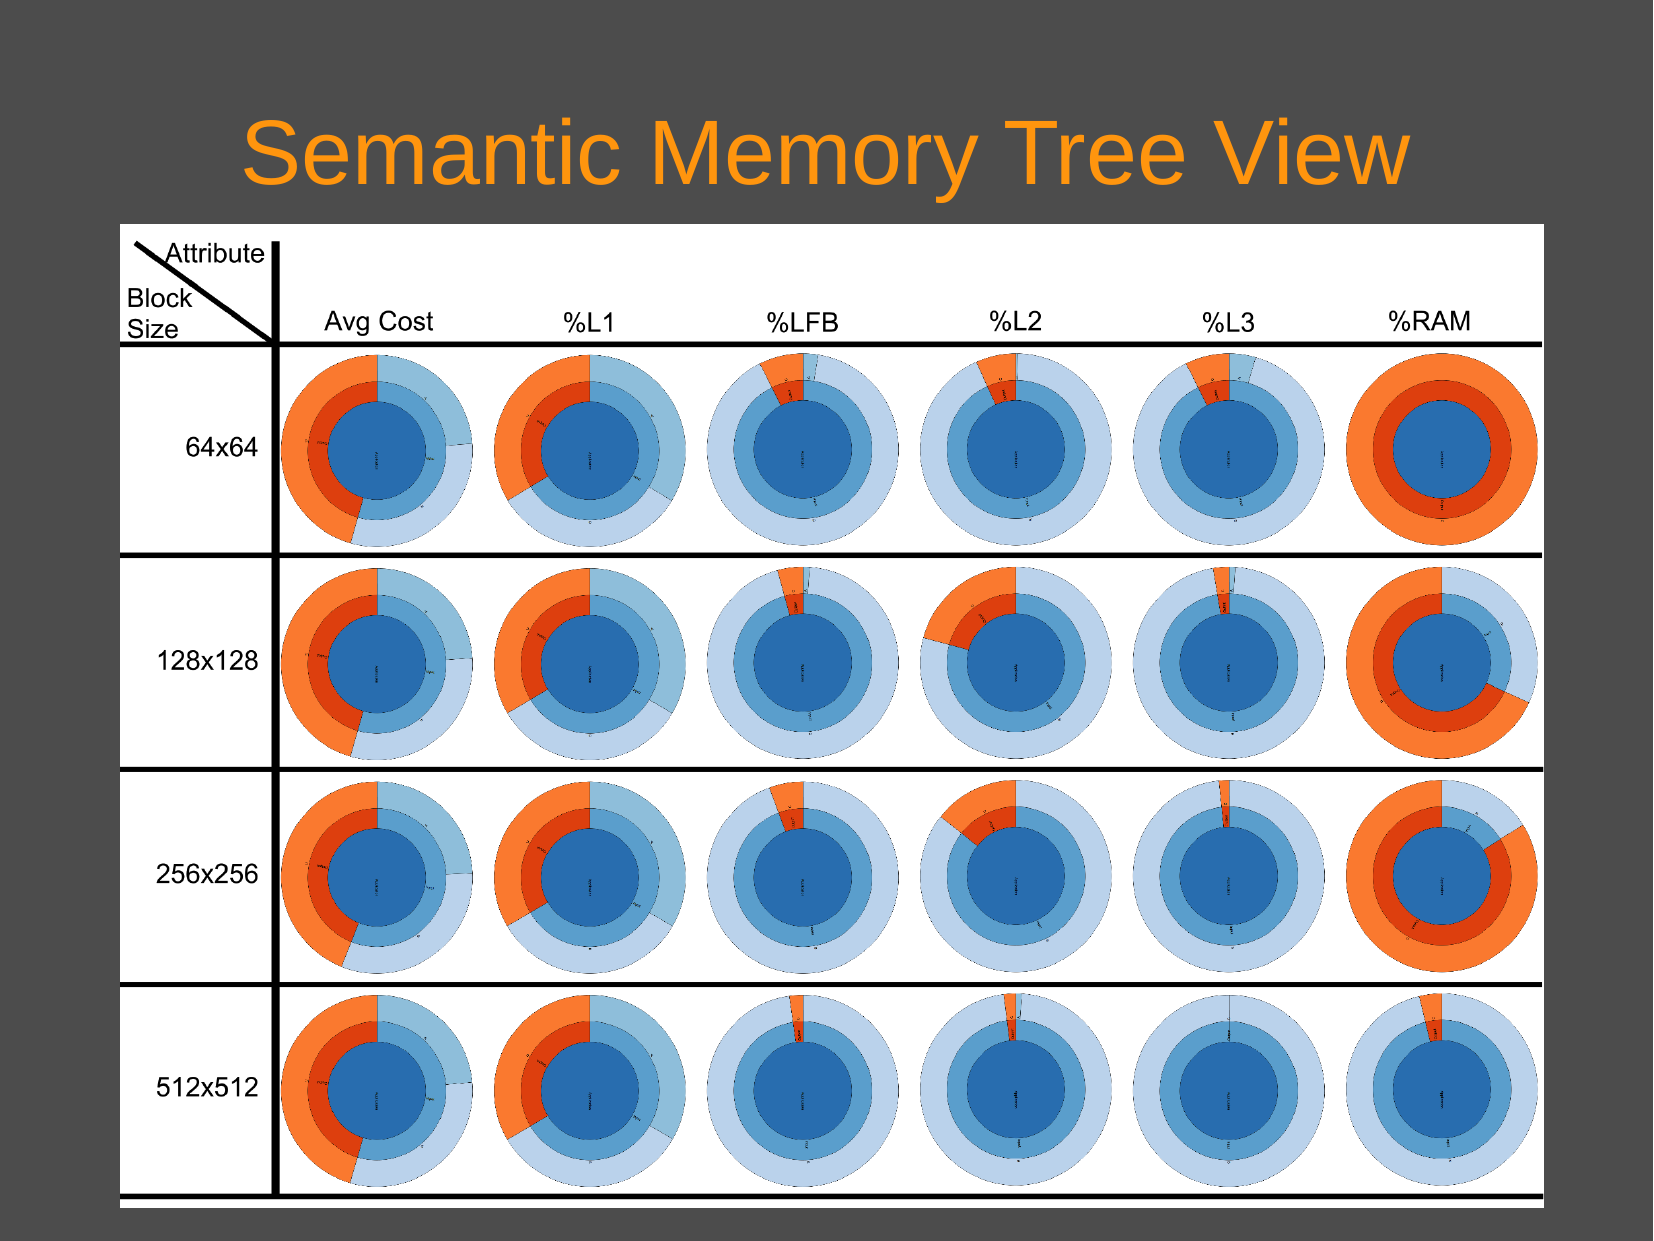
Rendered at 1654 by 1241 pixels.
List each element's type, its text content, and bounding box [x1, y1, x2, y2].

title Semantic Memory Tree View [82, 49, 1571, 257]
picture [120, 224, 1544, 1208]
